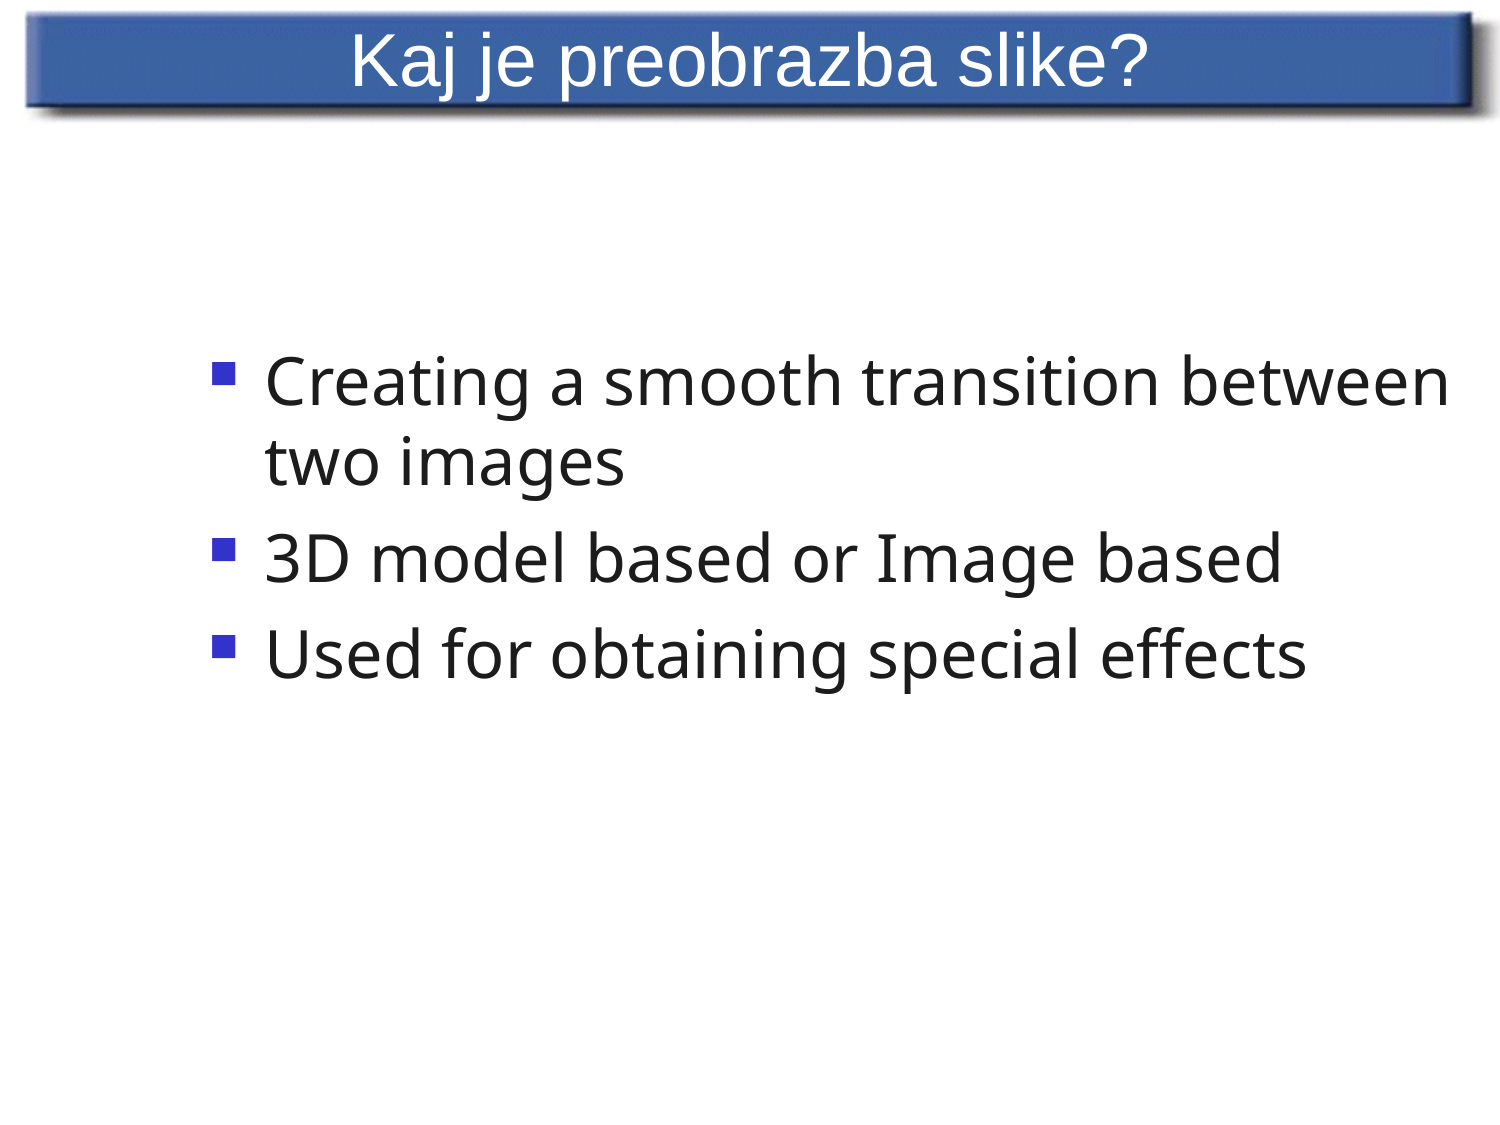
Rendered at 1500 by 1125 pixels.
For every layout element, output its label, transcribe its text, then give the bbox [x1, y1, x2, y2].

title Kaj je preobrazba slike? [110, 3, 1389, 110]
picture [24, 9, 1500, 125]
list Creating a smooth transition between two images 3D model based or Image based Used for obtaining special effects [193, 331, 1469, 1007]
